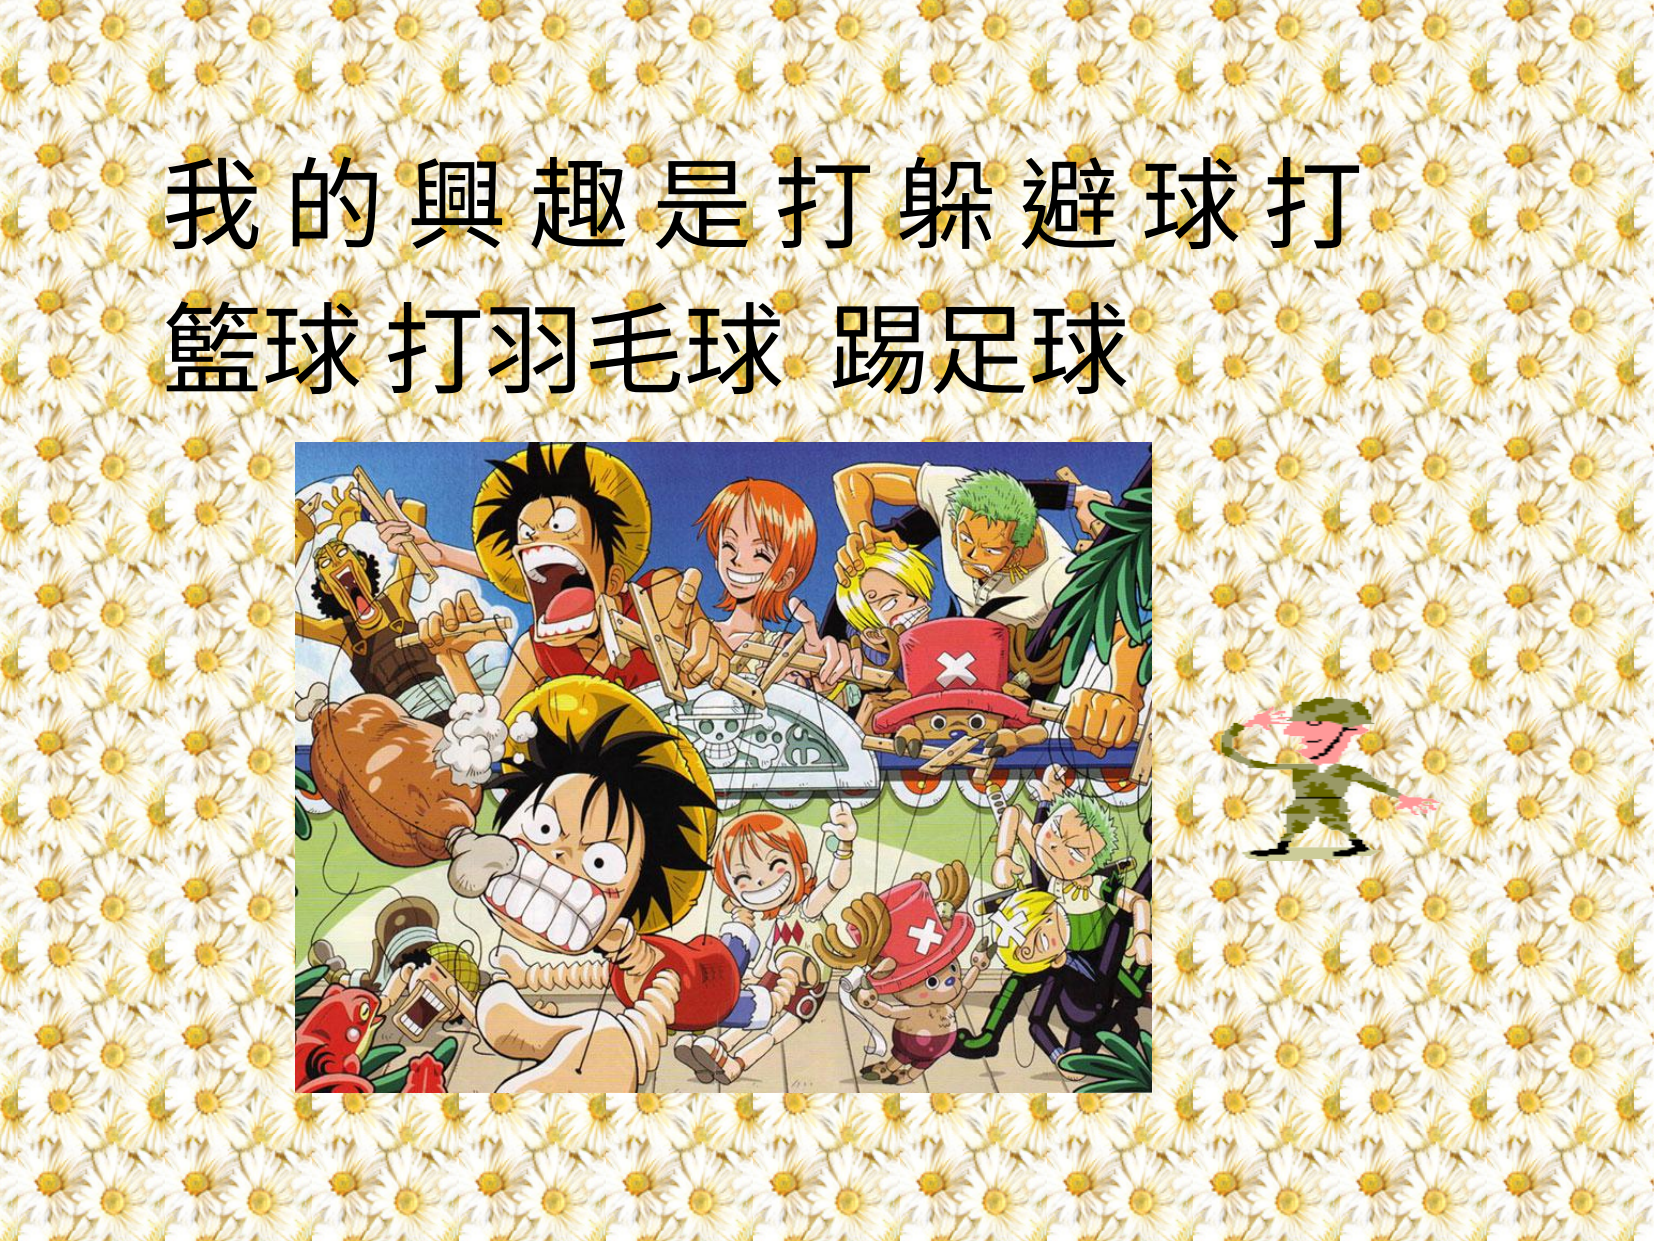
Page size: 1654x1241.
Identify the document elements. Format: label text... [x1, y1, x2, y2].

picture [0, 0, 1654, 1241]
text_box 我 的 興 趣 是 打 躲 避 球 打籃球 打羽毛球 踢足球 [147, 118, 1418, 1213]
